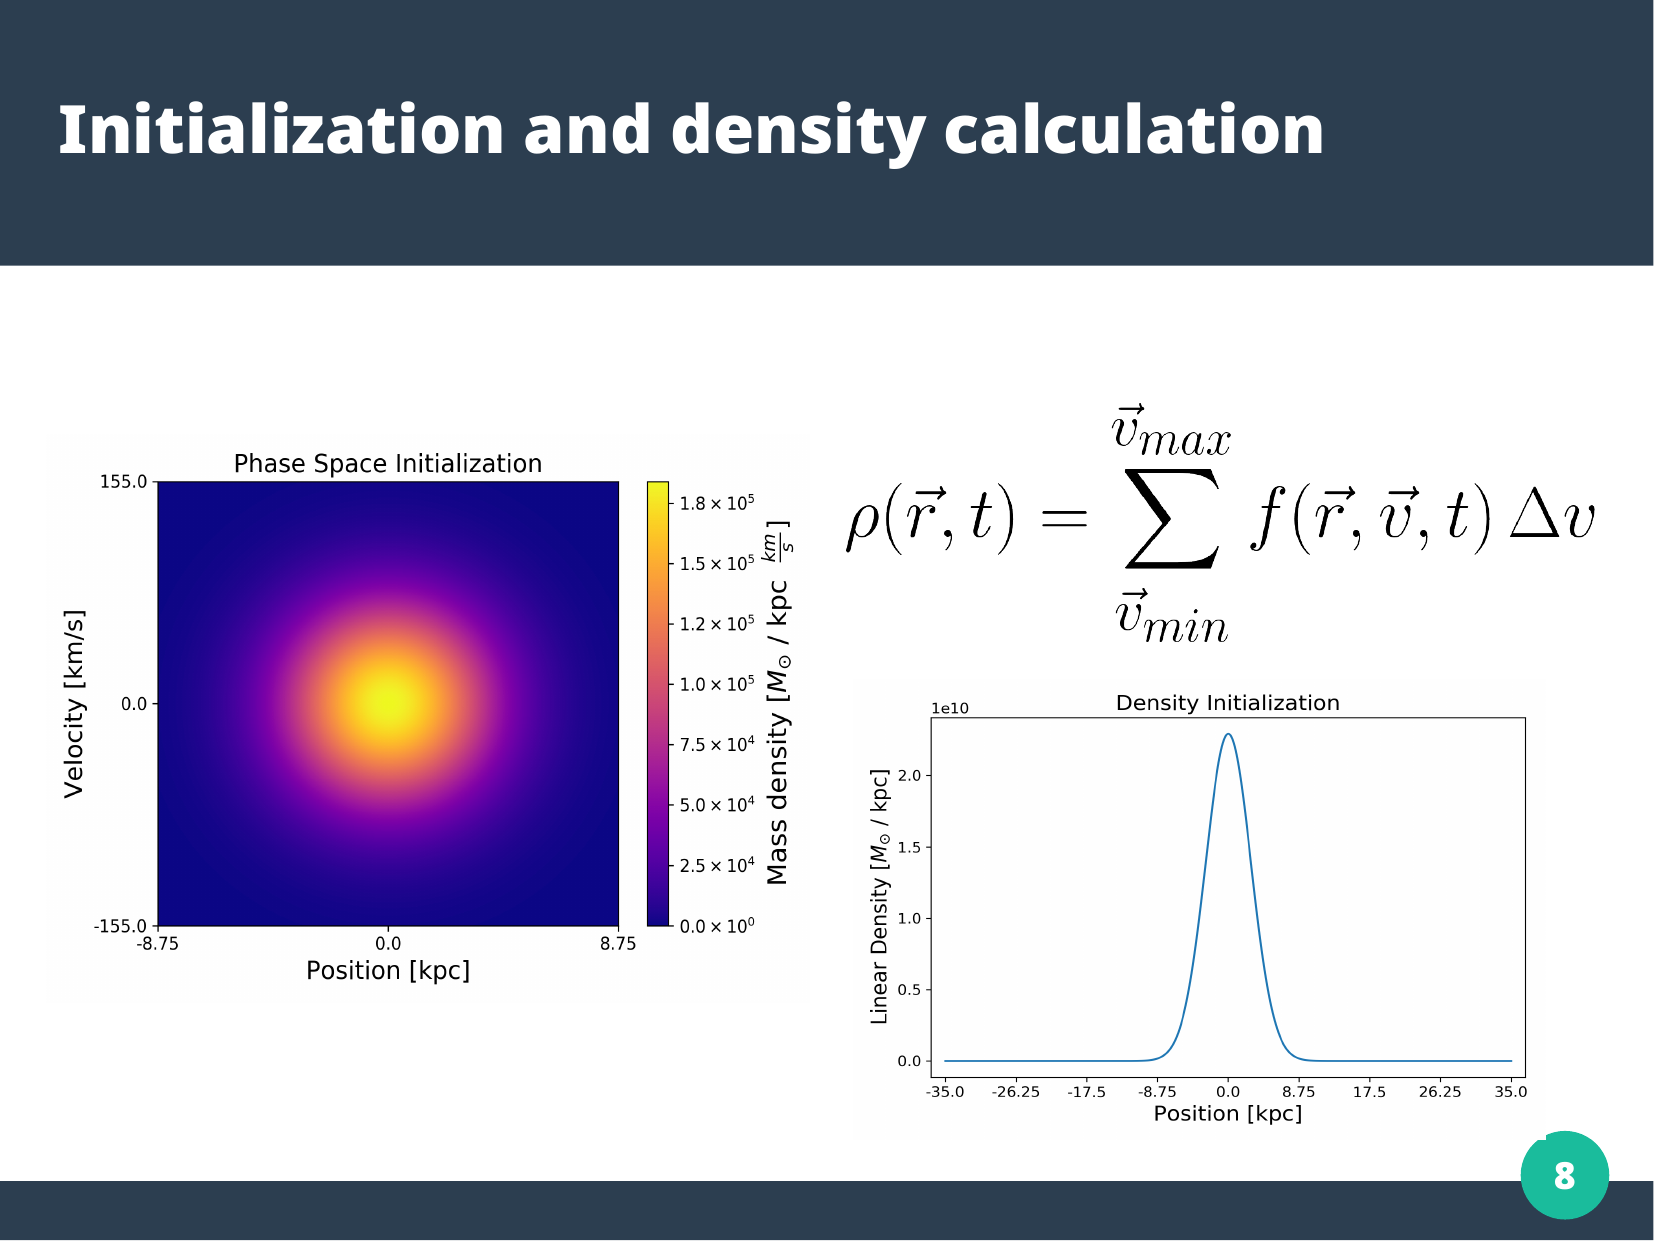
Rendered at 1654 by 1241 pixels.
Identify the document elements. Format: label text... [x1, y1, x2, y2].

title Initialization and density calculation [59, 49, 1595, 207]
picture [845, 402, 1595, 642]
picture [46, 434, 811, 1003]
picture [853, 679, 1546, 1141]
